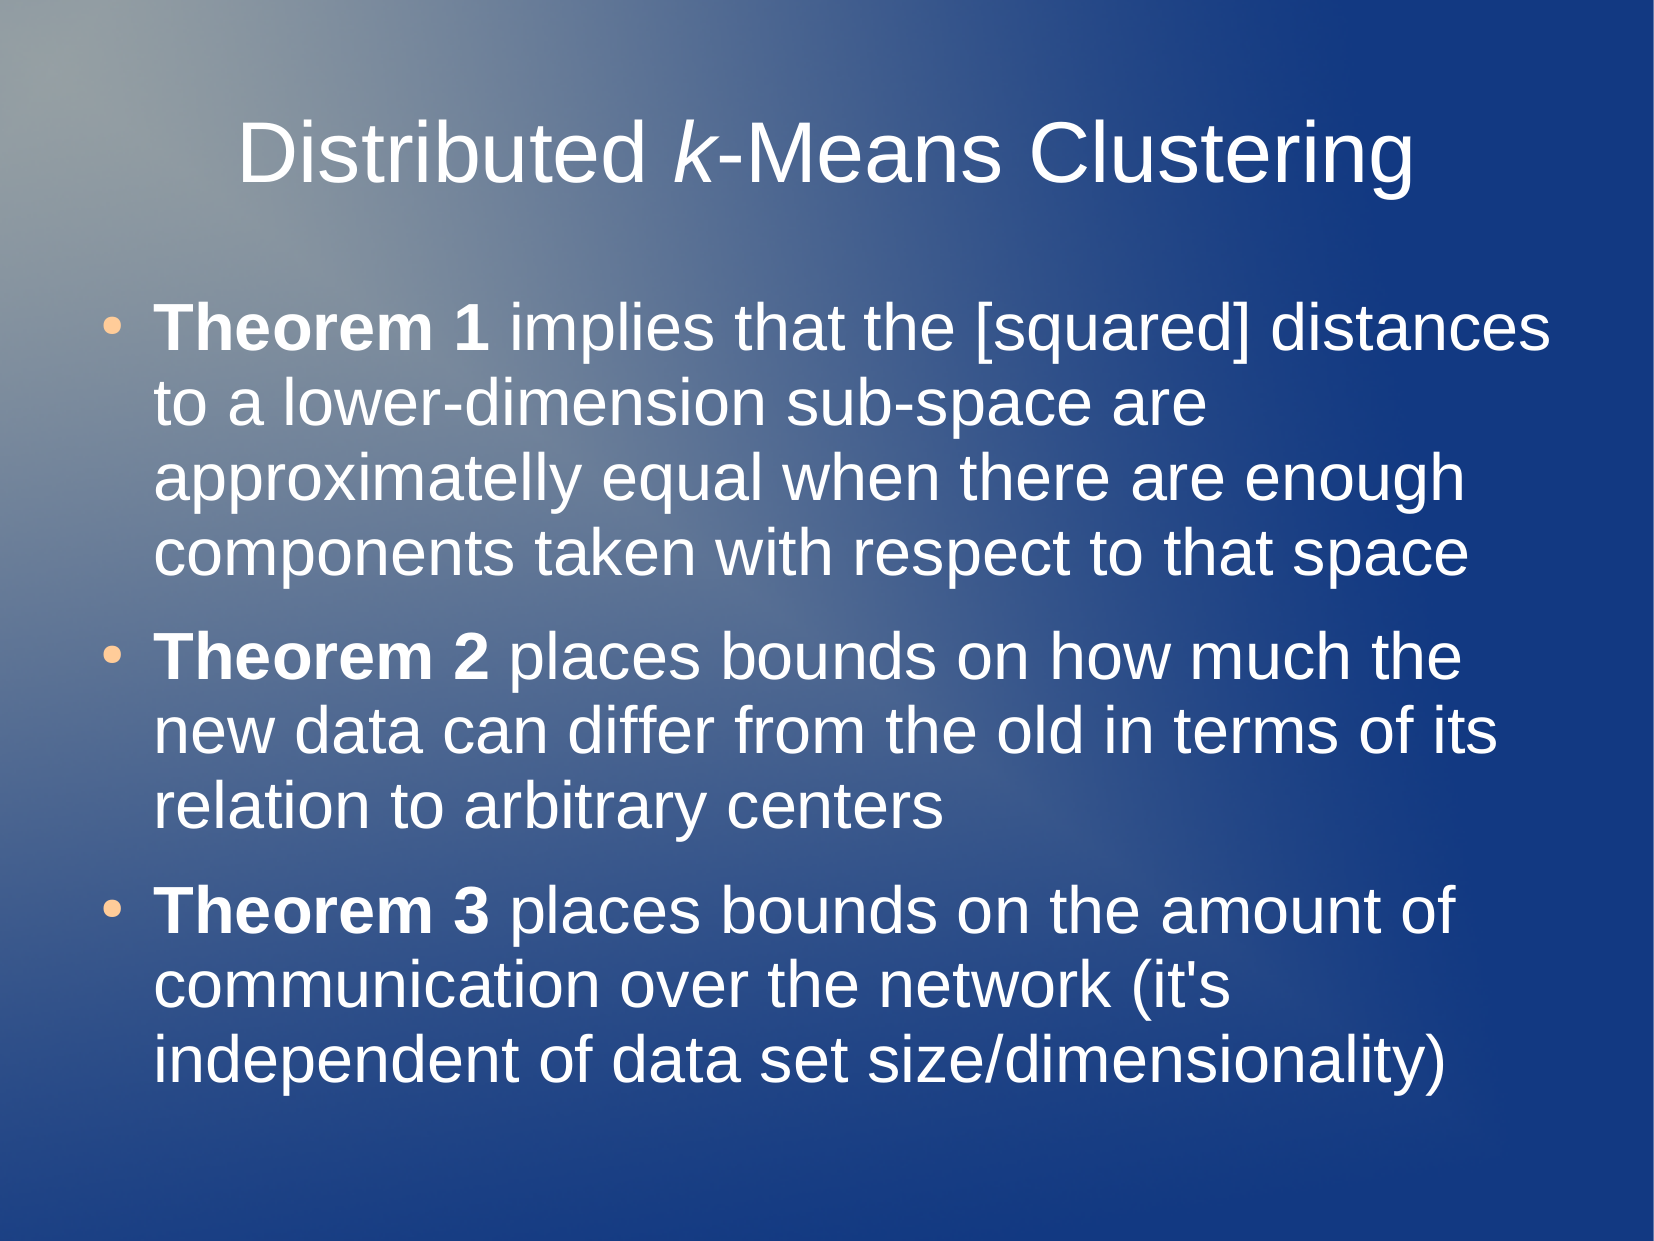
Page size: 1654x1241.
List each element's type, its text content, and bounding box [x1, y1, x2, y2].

picture [0, 0, 1654, 1241]
list Theorem 1 implies that the [squared] distances to a lower-dimension sub-space are approximatelly equal when there are enough components taken with respect to that space Theorem 2 places bounds on how much the new data can differ from the old in terms of its relation to arbitrary centers Theorem 3 places bounds on the amount of communication over the network (it's independent of data set size/dimensionality) [82, 290, 1571, 1109]
title Distributed k-Means Clustering [82, 49, 1571, 257]
